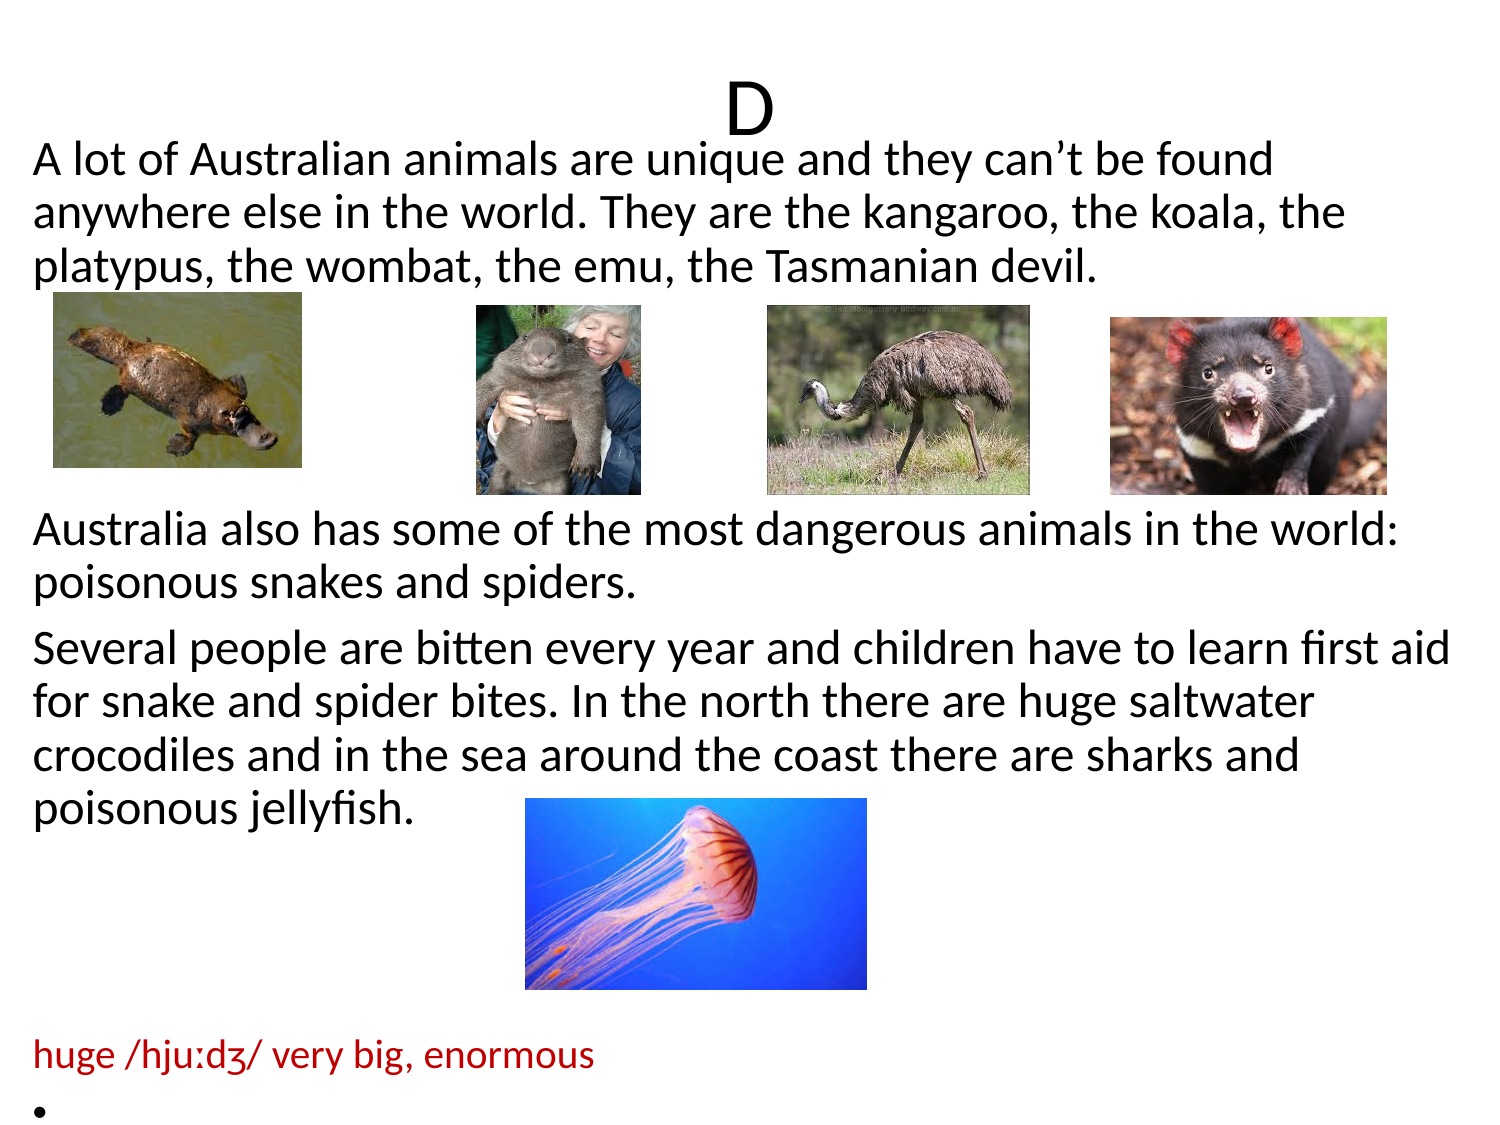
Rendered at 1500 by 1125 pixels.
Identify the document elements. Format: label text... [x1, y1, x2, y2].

picture [525, 798, 867, 990]
list A lot of Australian animals are unique and they can’t be found anywhere else in the world. They are the kangaroo, the koala, the platypus, the wombat, the emu, the Tasmanian devil. Australia also has some of the most dangerous animals in the world: poisonous snakes and spiders. Several people are bitten every year and children have to learn first aid for snake and spider bites. In the north there are huge saltwater crocodiles and in the sea around the coast there are sharks and poisonous jellyfish. huge /hjuːdʒ/ very big, enormous [17, 125, 1483, 1095]
title D [75, 45, 1426, 114]
picture [767, 305, 1030, 495]
picture [53, 292, 302, 468]
picture [1110, 317, 1387, 495]
picture [476, 305, 641, 495]
